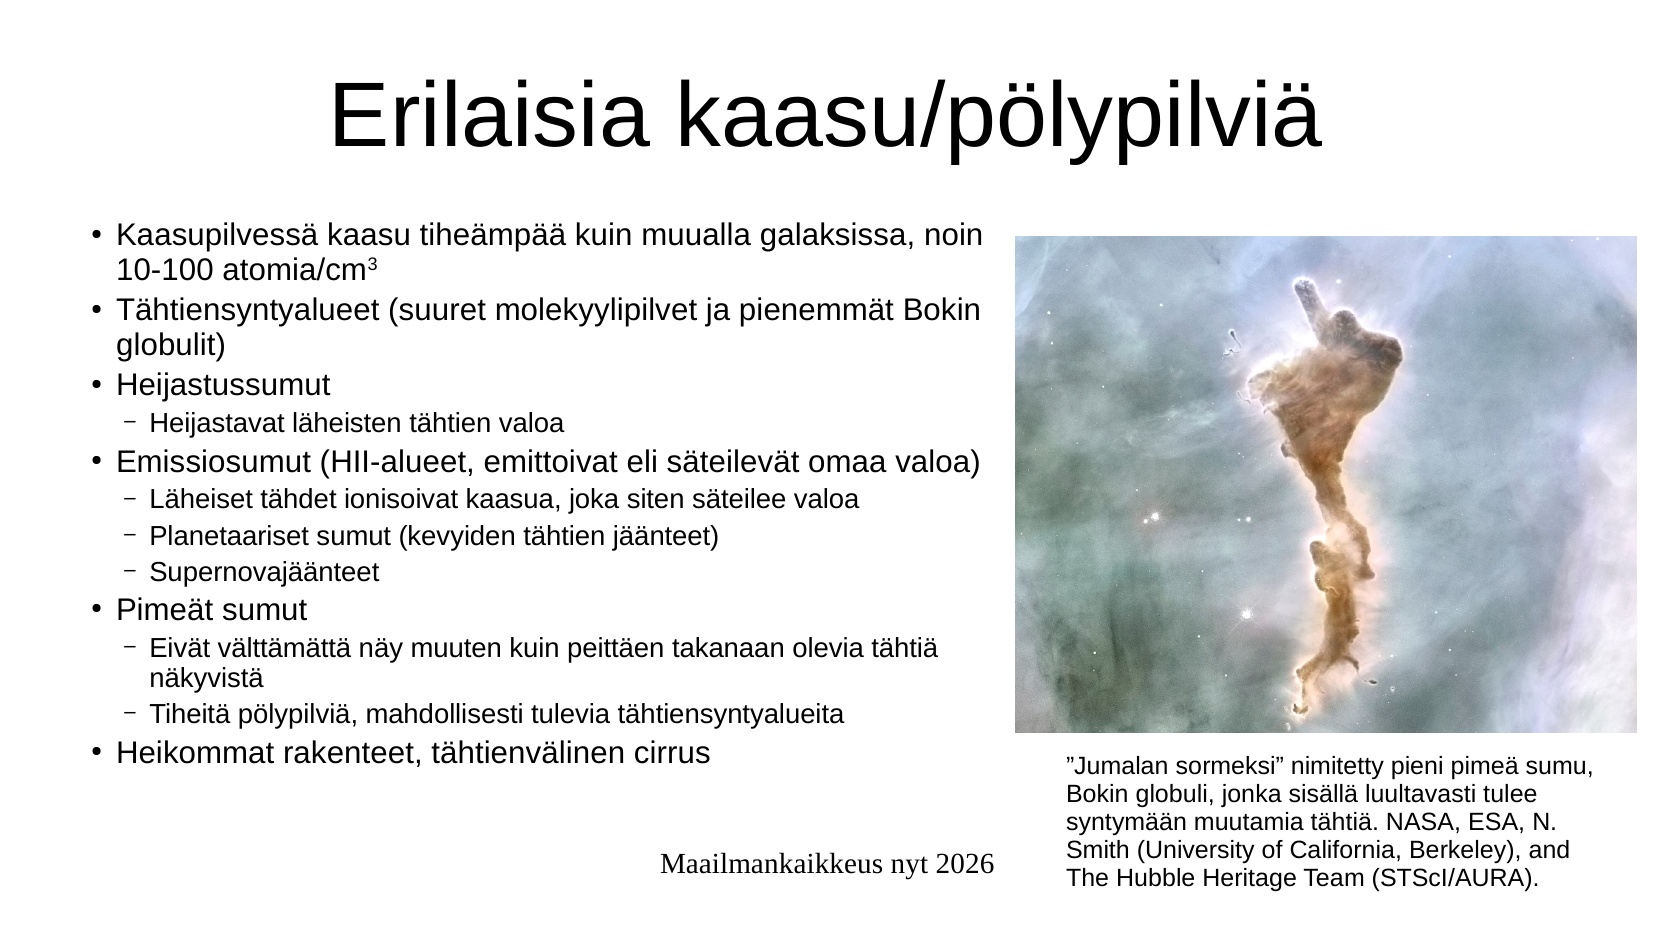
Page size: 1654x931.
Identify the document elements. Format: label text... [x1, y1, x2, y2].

text_box ”Jumalan sormeksi” nimitetty pieni pimeä sumu, Bokin globuli, jonka sisällä luultavasti tulee syntymään muutamia tähtiä. NASA, ESA, N. Smith (University of California, Berkeley), and The Hubble Heritage Team (STScI/AURA). [1051, 744, 1630, 899]
title Erilaisia kaasu/pölypilviä [82, 37, 1571, 193]
list Kaasupilvessä kaasu tiheämpää kuin muualla galaksissa, noin 10-100 atomia/cm3 Tähtiensyntyalueet (suuret molekyylipilvet ja pienemmät Bokin globulit) Heijastussumut Heijastavat läheisten tähtien valoa Emissiosumut (HII-alueet, emittoivat eli säteilevät omaa valoa) Läheiset tähdet ionisoivat kaasua, joka siten säteilee valoa Planetaariset sumut (kevyiden tähtien jäänteet) Supernovajäänteet Pimeät sumut Eivät välttämättä näy muuten kuin peittäen takanaan olevia tähtiä näkyvistä Tiheitä pölypilviä, mahdollisesti tulevia tähtiensyntyalueita Heikommat rakenteet, tähtienvälinen cirrus [82, 217, 993, 804]
picture [1015, 236, 1637, 733]
